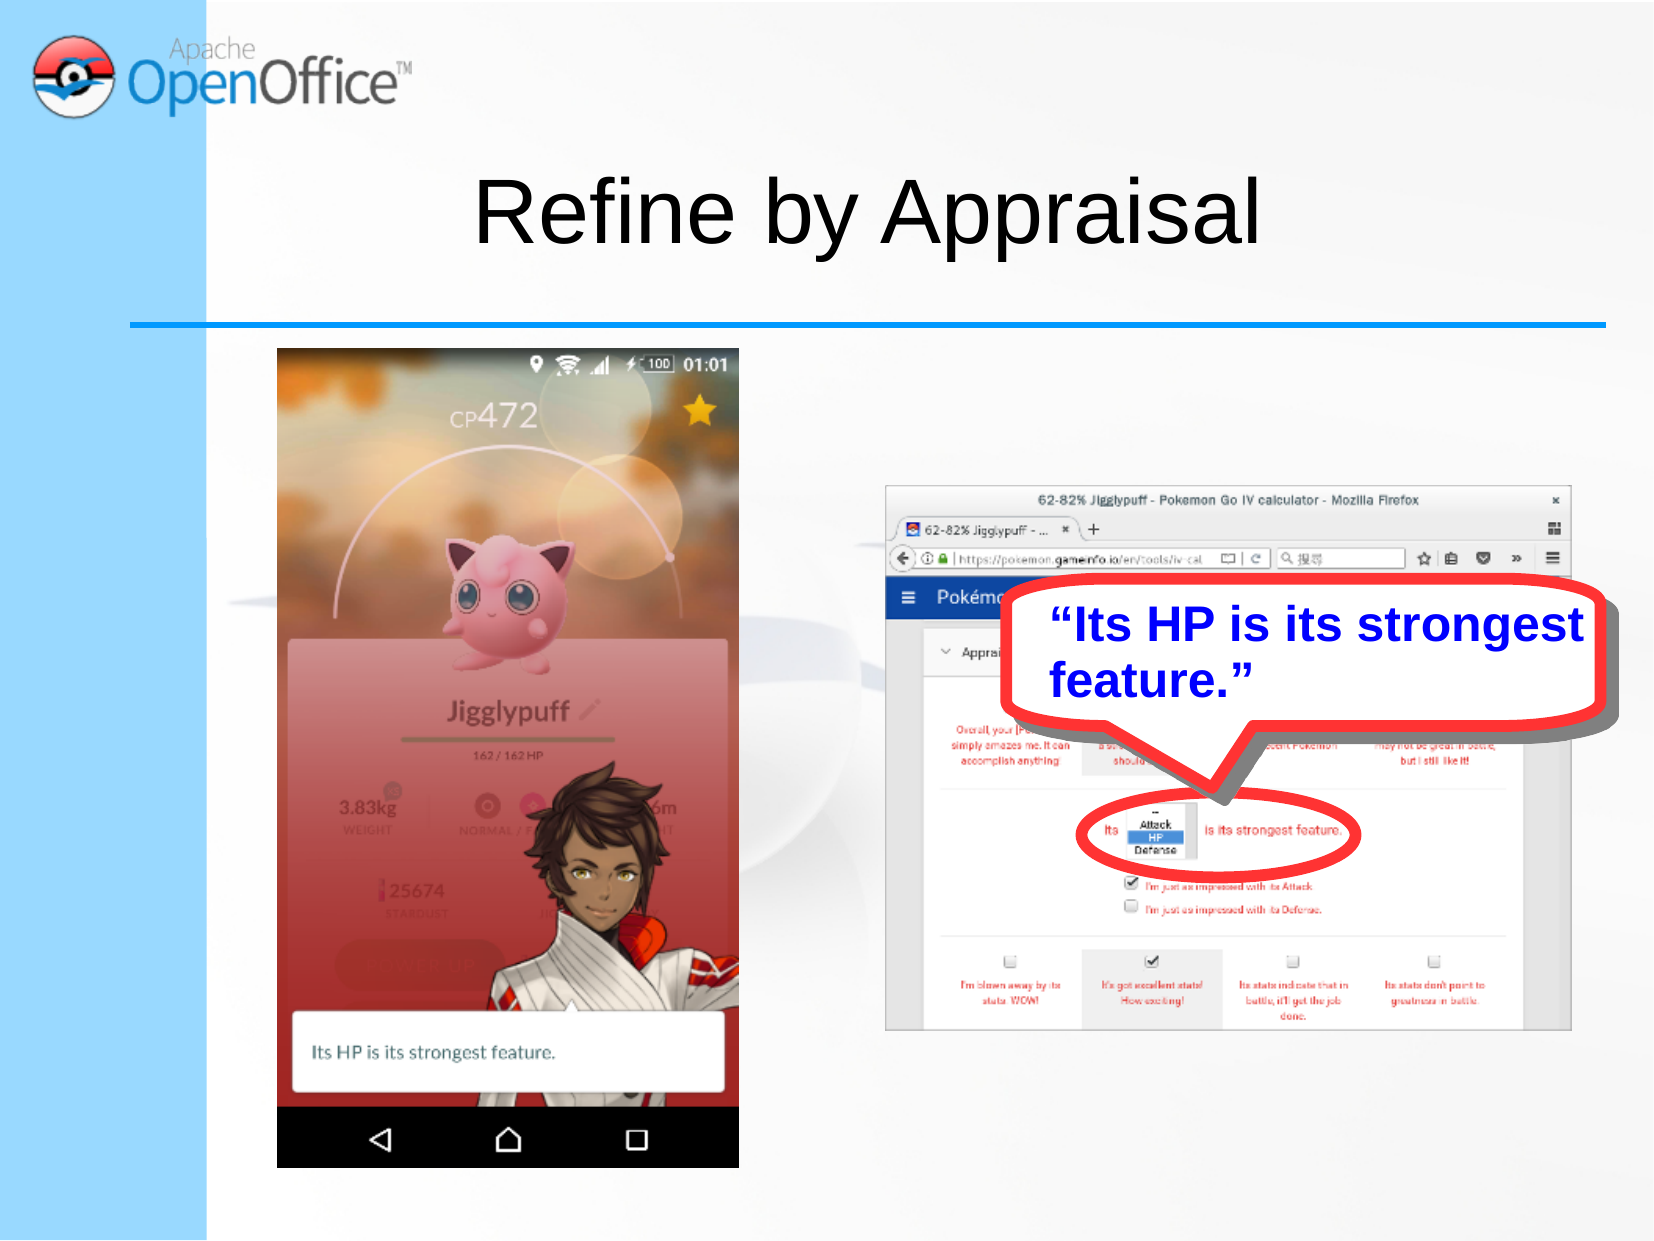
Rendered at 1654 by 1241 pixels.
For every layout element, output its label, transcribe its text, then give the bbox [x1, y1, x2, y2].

title Refine by Appraisal [165, 108, 1571, 316]
picture [31, 2, 1654, 1241]
text_box “Its HP is its strongest feature.” [1006, 578, 1601, 788]
